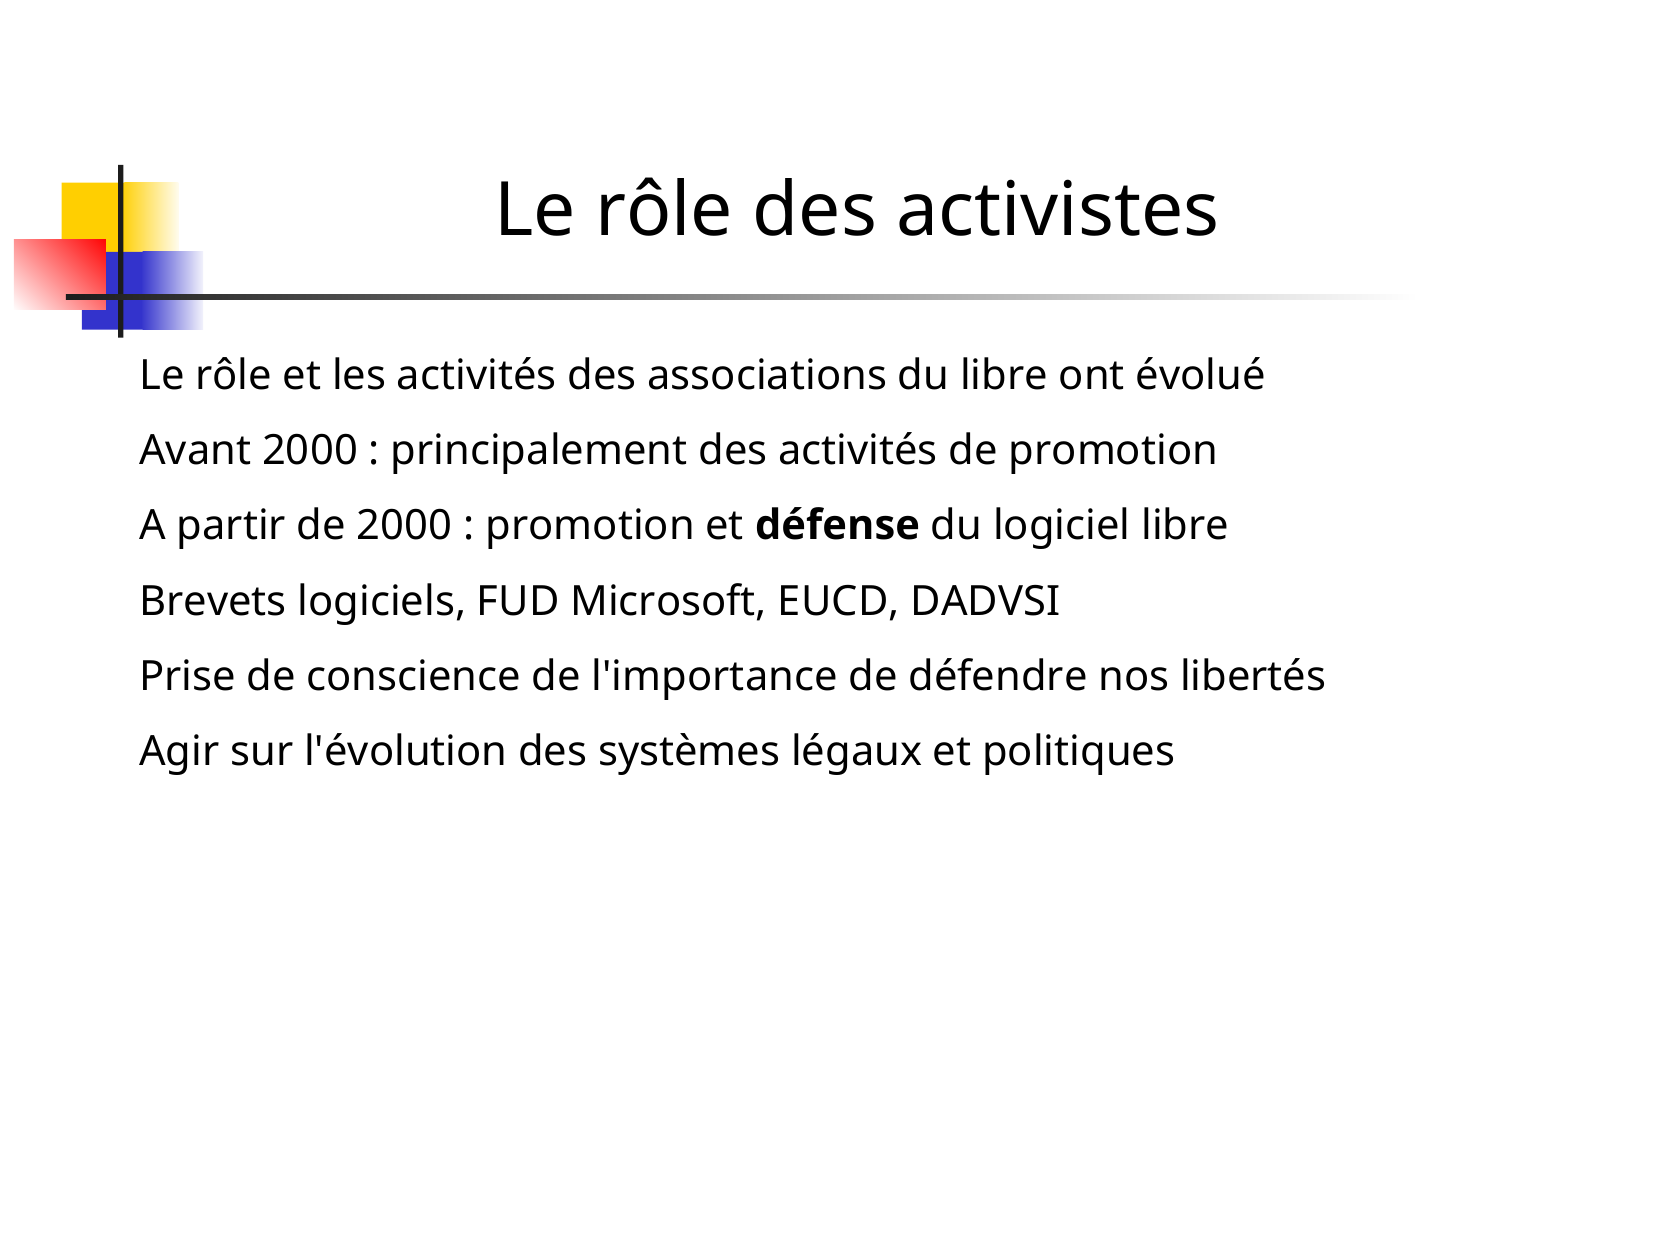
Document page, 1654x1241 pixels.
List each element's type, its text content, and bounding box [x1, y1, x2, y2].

title Le rôle des activistes [121, 102, 1534, 311]
list Le rôle et les activités des associations du libre ont évolué Avant 2000 : principalement des activités de promotion A partir de 2000 : promotion et défense du logiciel libre Brevets logiciels, FUD Microsoft, EUCD, DADVSI Prise de conscience de l'importance de défendre nos libertés Agir sur l'évolution des systèmes légaux et politiques [121, 344, 1534, 1112]
